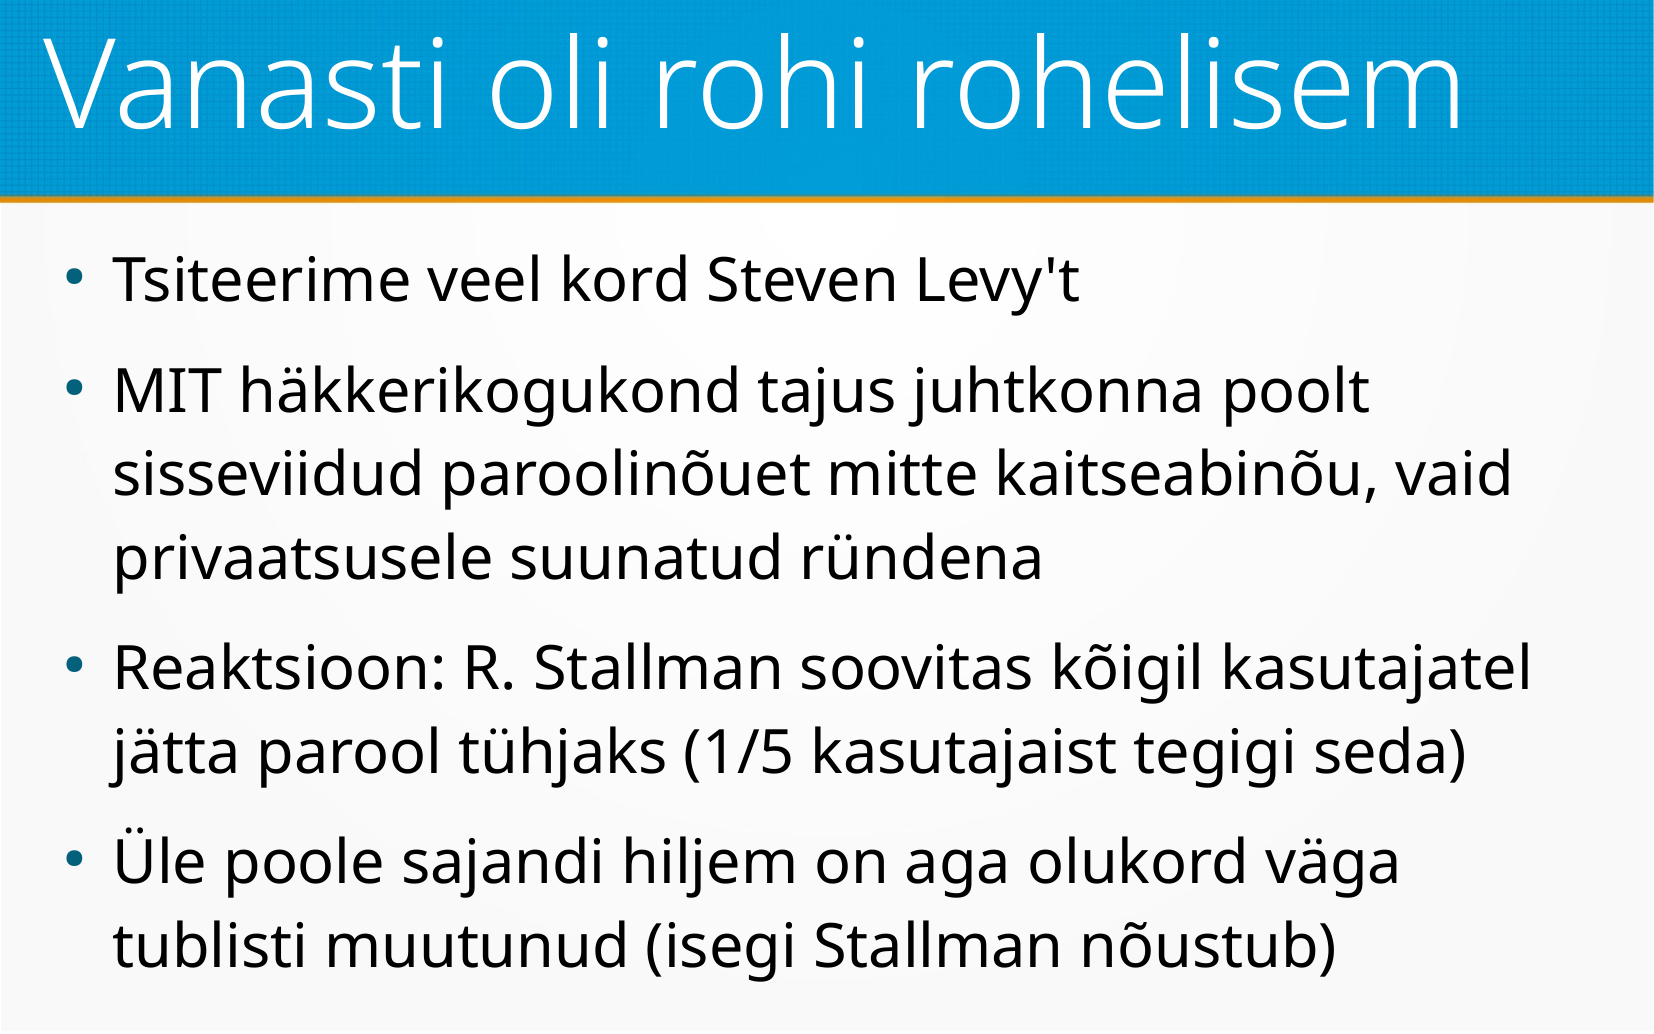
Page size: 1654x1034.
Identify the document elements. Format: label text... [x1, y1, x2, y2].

list Tsiteerime veel kord Steven Levy't MIT häkkerikogukond tajus juhtkonna poolt sisseviidud paroolinõuet mitte kaitseabinõu, vaid privaatsusele suunatud ründena Reaktsioon: R. Stallman soovitas kõigil kasutajatel jätta parool tühjaks (1/5 kasutajaist tegigi seda) Üle poole sajandi hiljem on aga olukord väga tublisti muutunud (isegi Stallman nõustub) [47, 236, 1607, 1002]
title Vanasti oli rohi rohelisem [43, 0, 1619, 166]
picture [0, 195, 1654, 1034]
